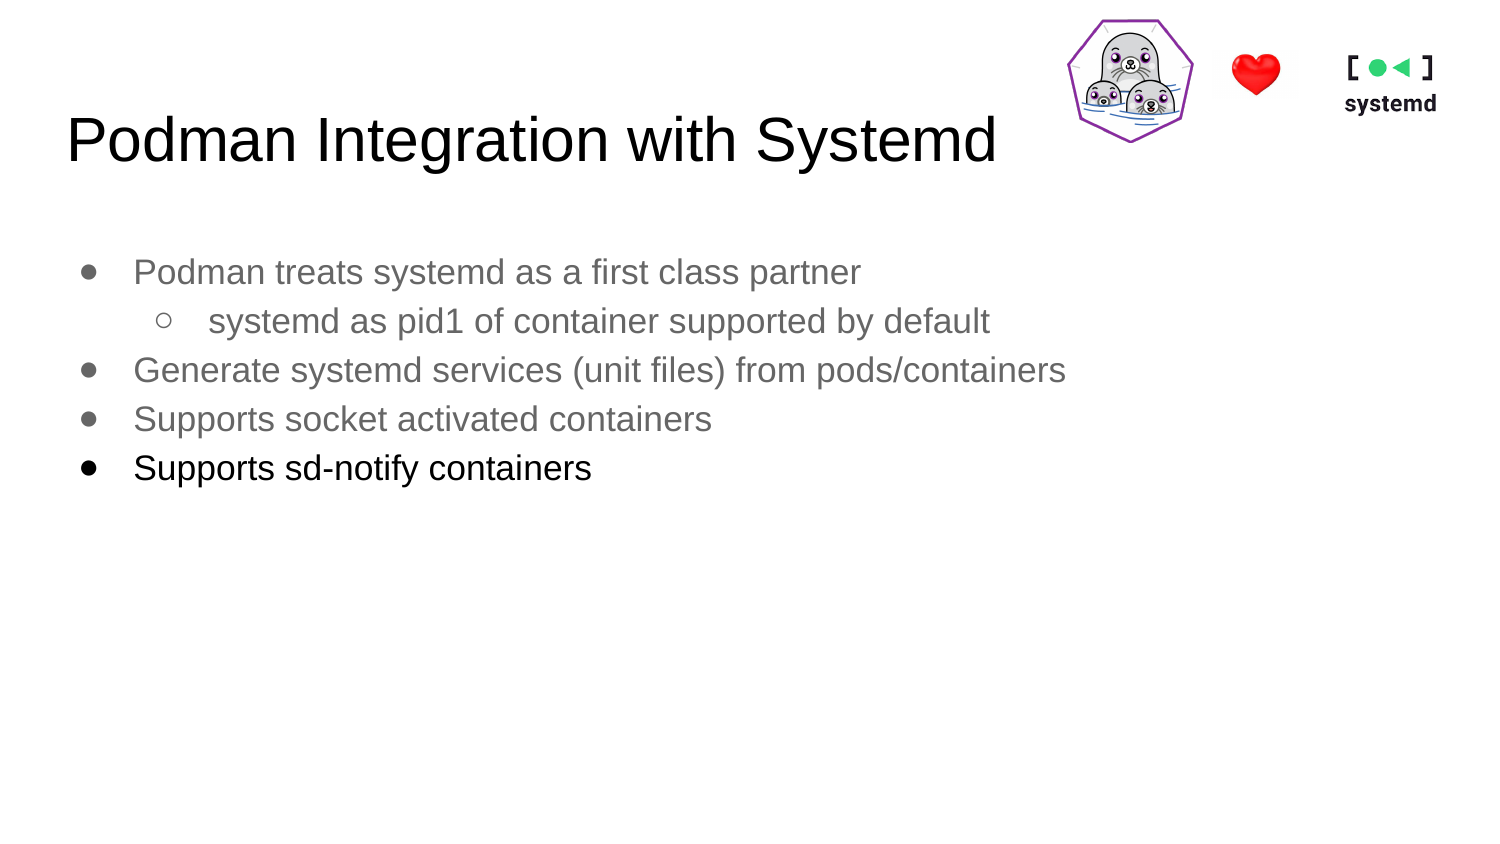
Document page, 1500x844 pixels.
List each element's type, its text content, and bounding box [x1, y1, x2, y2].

title Podman Integration with Systemd [51, 72, 1244, 167]
picture [1067, 19, 1194, 143]
list Podman treats systemd as a first class partner systemd as pid1 of container supported by default Generate systemd services (unit files) from pods/containers Supports socket activated containers Supports sd-notify containers [43, 228, 1441, 789]
picture [1212, 0, 1500, 178]
